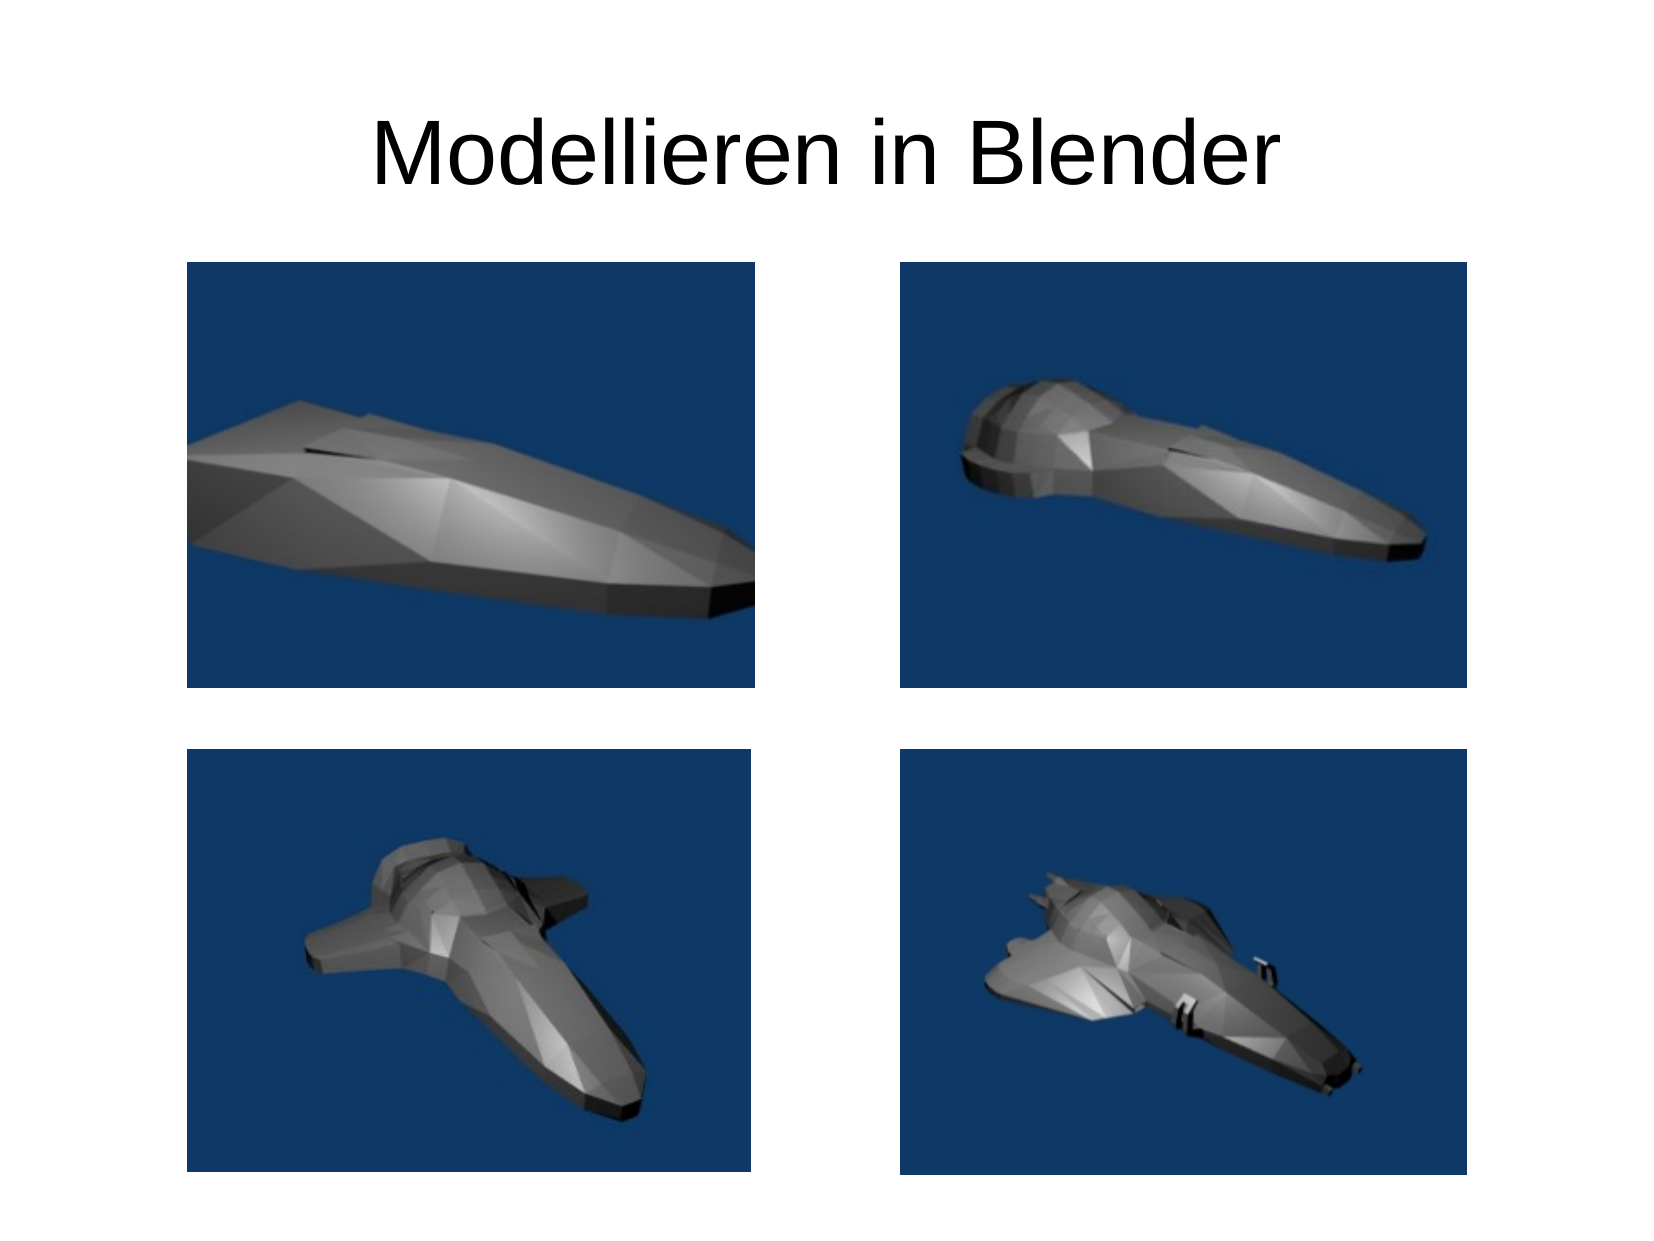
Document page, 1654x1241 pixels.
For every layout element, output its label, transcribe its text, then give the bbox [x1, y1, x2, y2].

picture [187, 262, 755, 688]
picture [900, 749, 1467, 1175]
title Modellieren in Blender [82, 49, 1571, 257]
picture [187, 749, 751, 1172]
picture [900, 262, 1467, 688]
